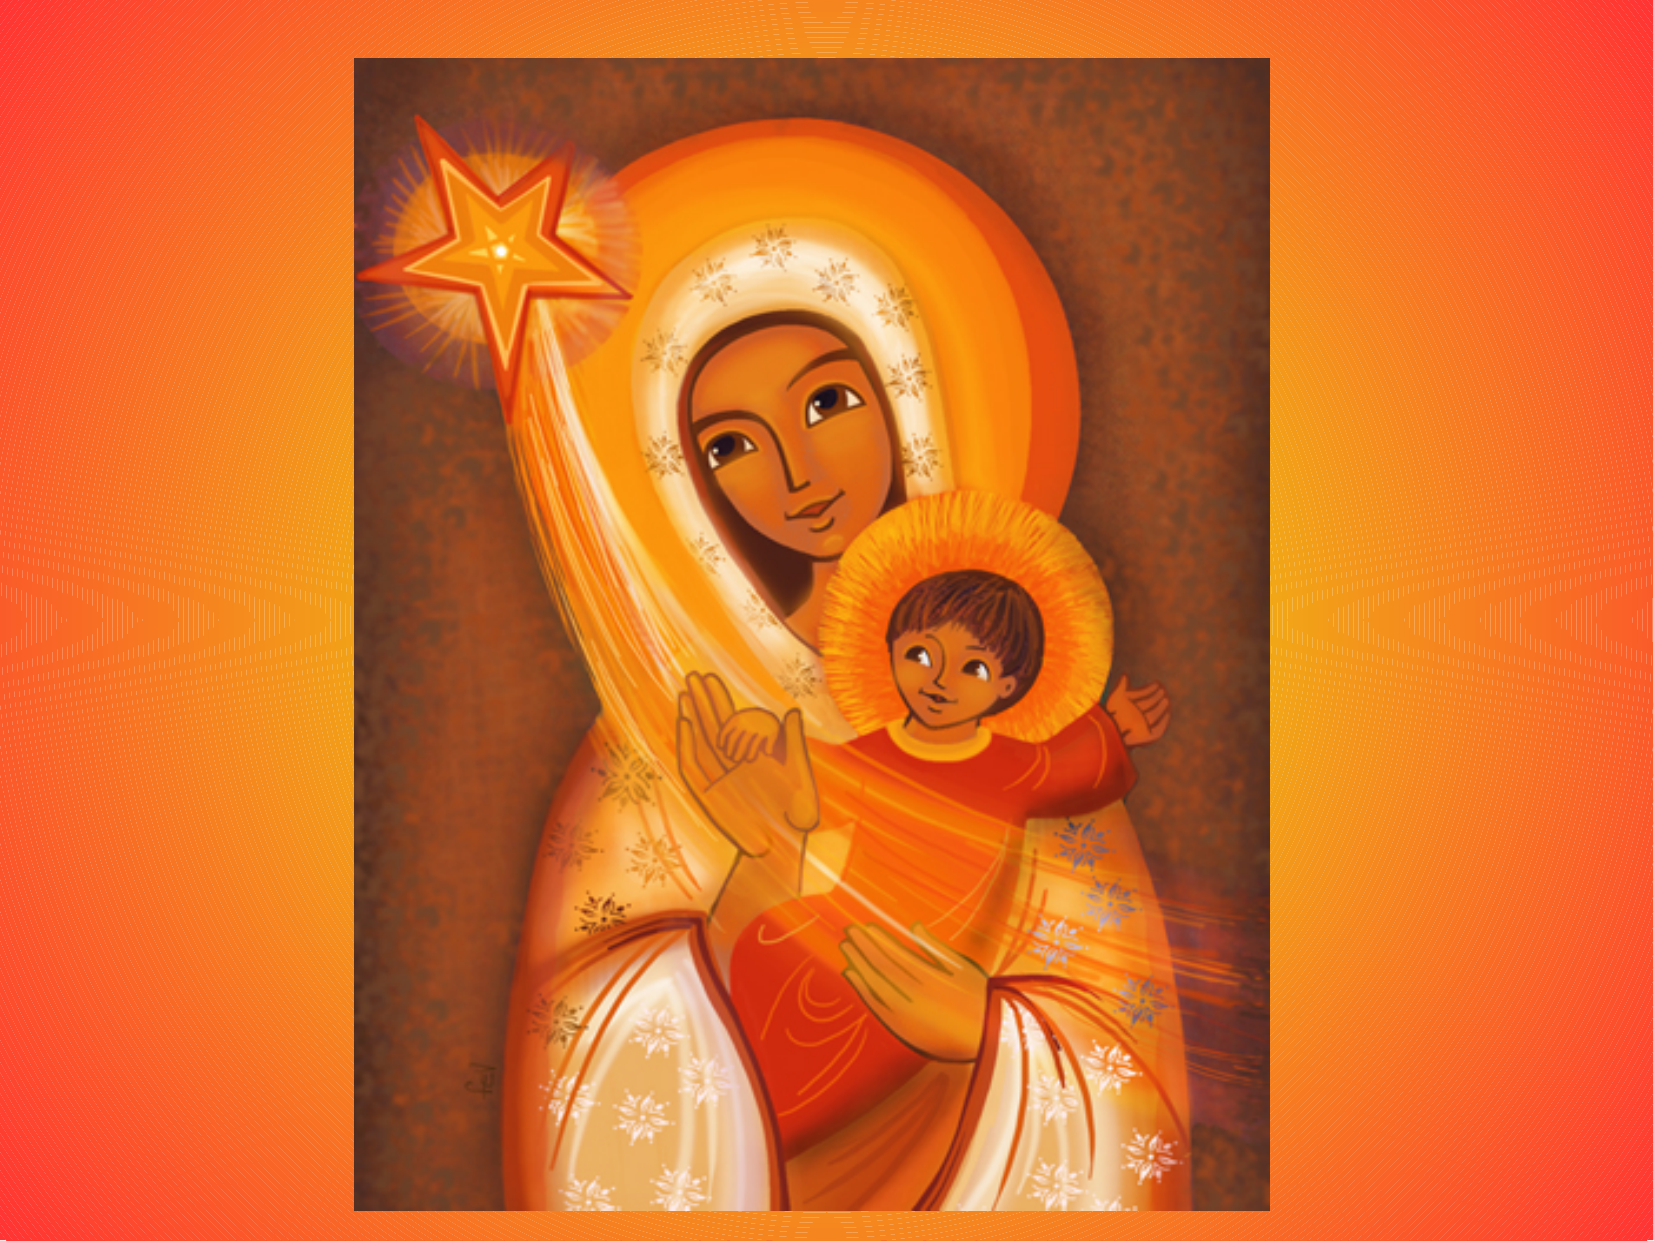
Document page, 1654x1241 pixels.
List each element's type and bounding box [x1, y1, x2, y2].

picture [354, 58, 1270, 1211]
